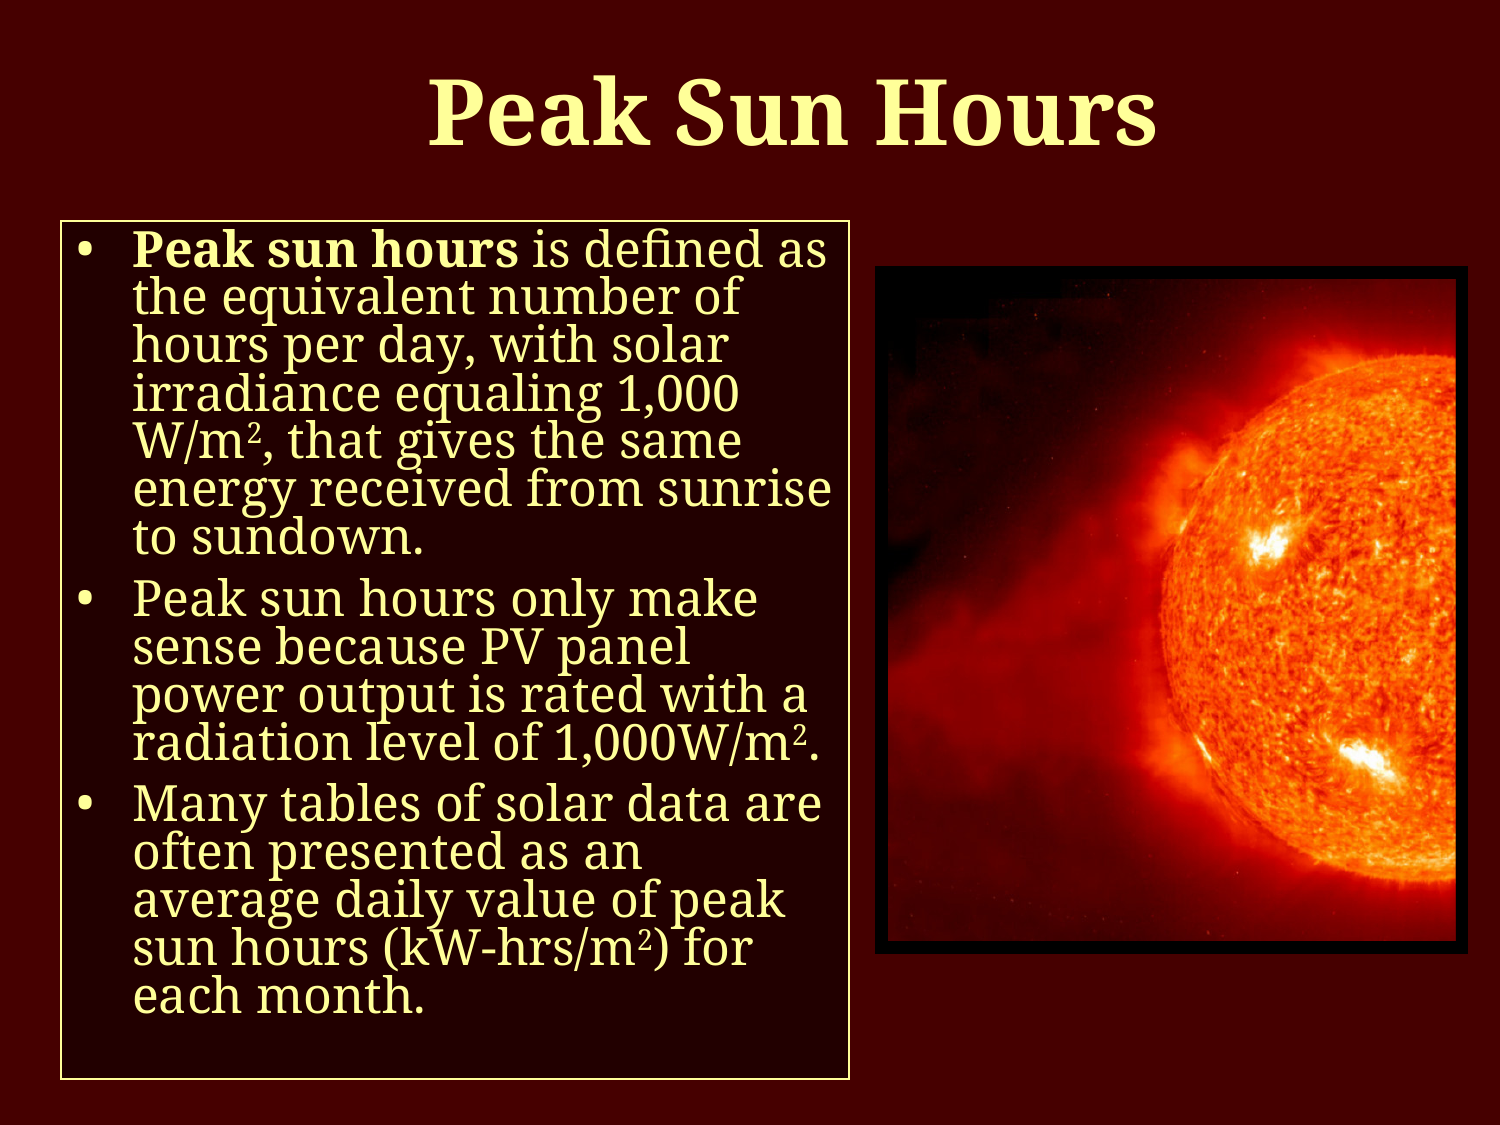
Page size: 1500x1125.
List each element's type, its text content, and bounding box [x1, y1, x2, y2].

picture [887, 278, 1456, 942]
title Peak Sun Hours [225, 46, 1363, 172]
list Peak sun hours is defined as the equivalent number of hours per day, with solar irradiance equaling 1,000 W/m2, that gives the same energy received from sunrise to sundown. Peak sun hours only make sense because PV panel power output is rated with a radiation level of 1,000W/m2. Many tables of solar data are often presented as an average daily value of peak sun hours (kW-hrs/m2) for each month. [61, 221, 849, 1079]
